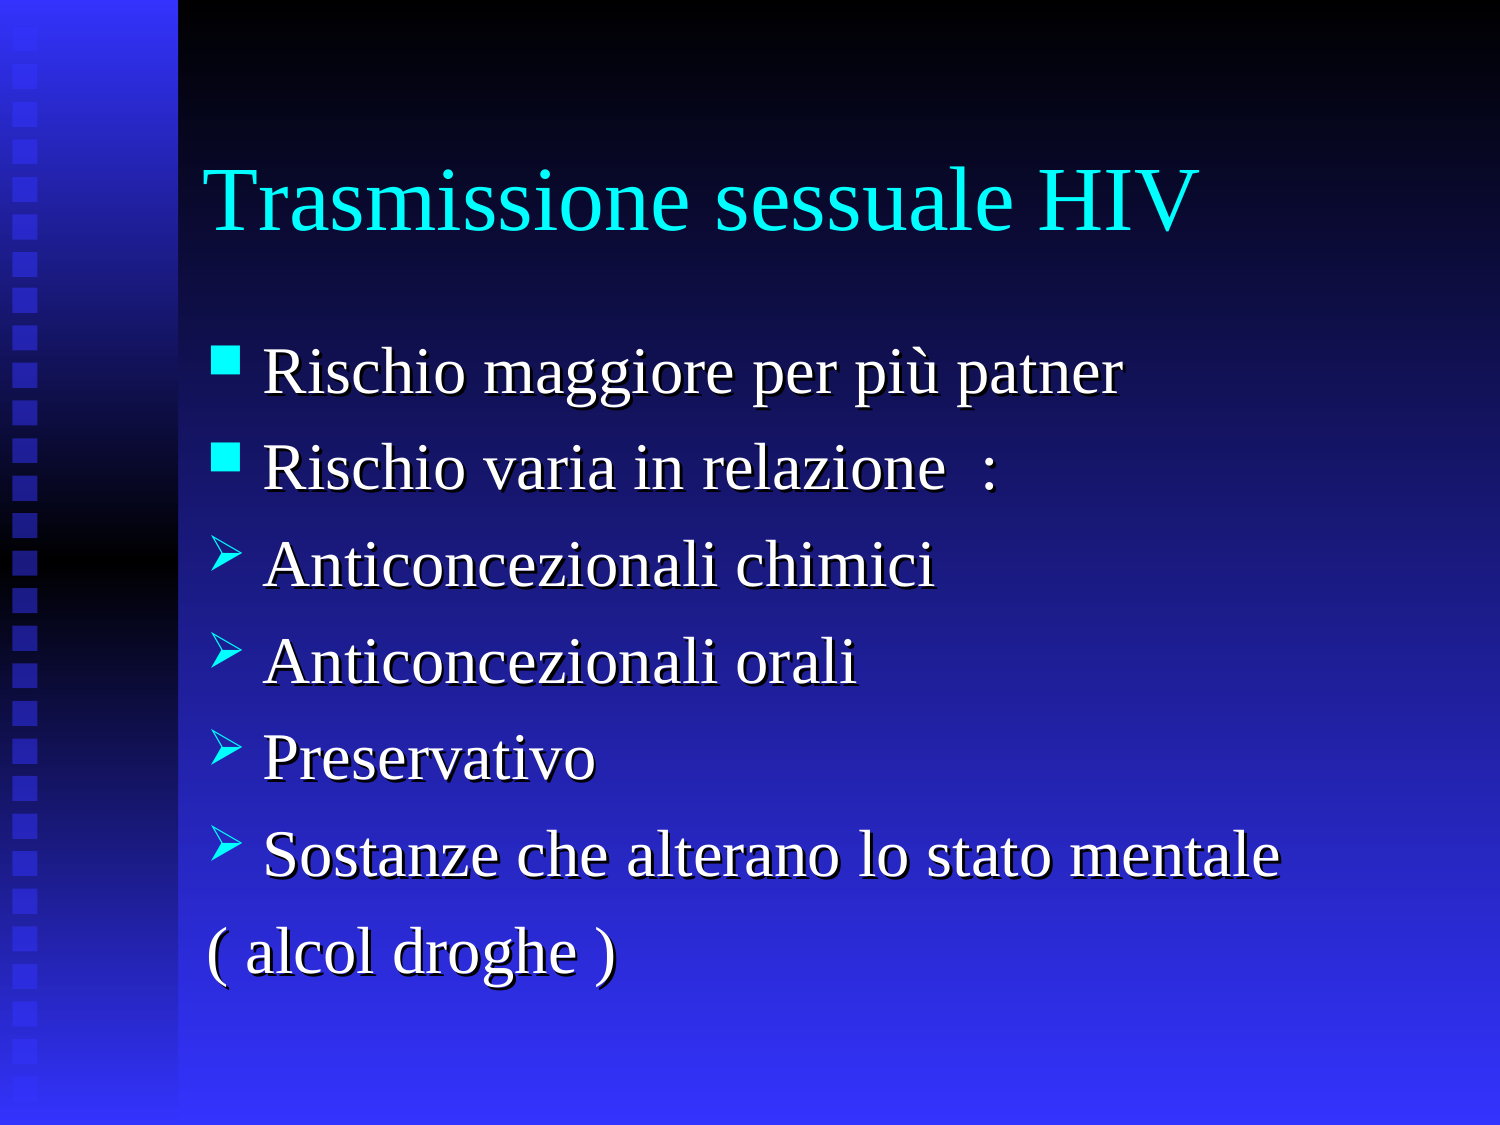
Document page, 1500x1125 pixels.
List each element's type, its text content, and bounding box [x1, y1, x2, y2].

text_box Rischio maggiore per più patner Rischio varia in relazione : Anticoncezionali chimici Anticoncezionali orali Preservativo Sostanze che alterano lo stato mentale ( alcol droghe ) [191, 319, 1467, 1091]
text_box Trasmissione sessuale HIV [187, 99, 1463, 288]
